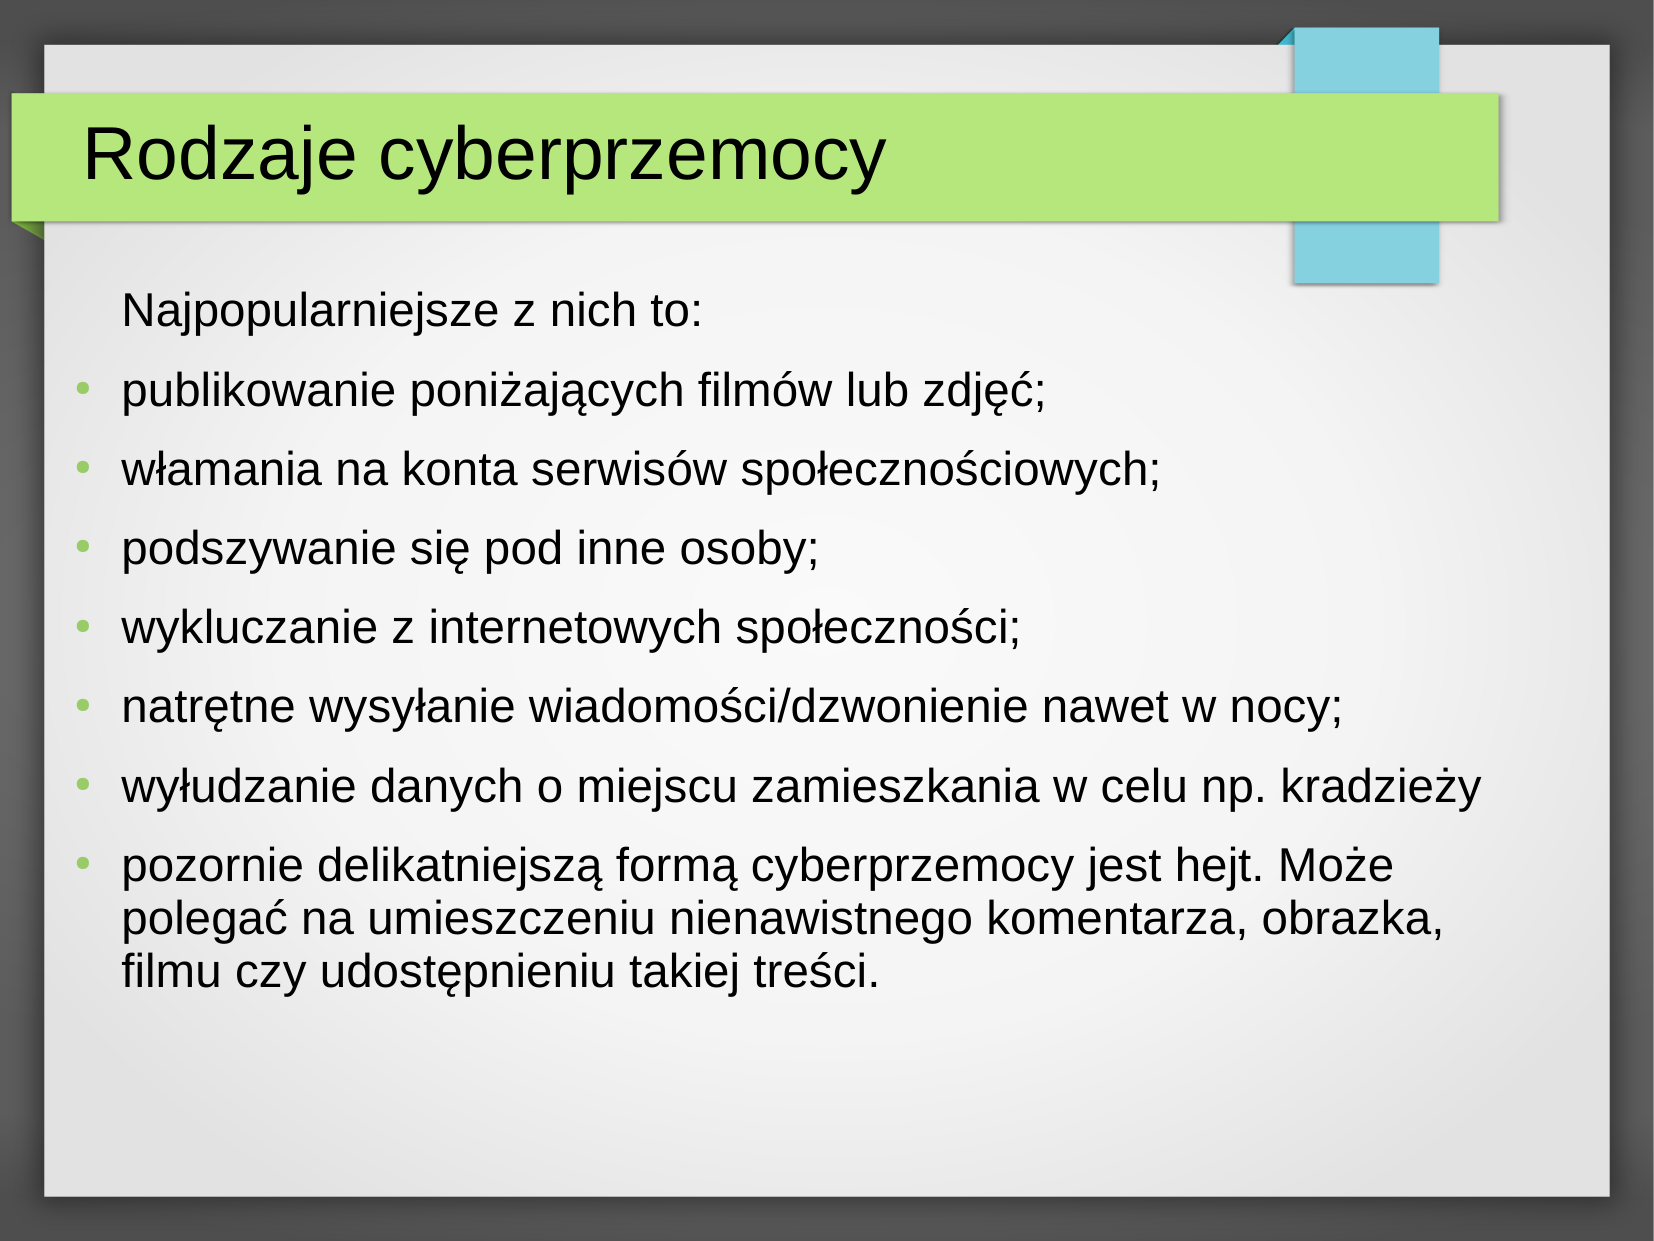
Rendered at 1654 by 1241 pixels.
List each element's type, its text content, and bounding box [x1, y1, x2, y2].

picture [0, 0, 1654, 1241]
title Rodzaje cyberprzemocy [82, 94, 1264, 213]
list Najpopularniejsze z nich to: publikowanie poniżających filmów lub zdjęć; włamania na konta serwisów społecznościowych; podszywanie się pod inne osoby; wykluczanie z internetowych społeczności; natrętne wysyłanie wiadomości/dzwonienie nawet w nocy; wyłudzanie danych o miejscu zamieszkania w celu np. kradzieży pozornie delikatniejszą formą cyberprzemocy jest hejt. Może polegać na umieszczeniu nienawistnego komentarza, obrazka, filmu czy udostępnieniu takiej treści. [59, 283, 1548, 1003]
